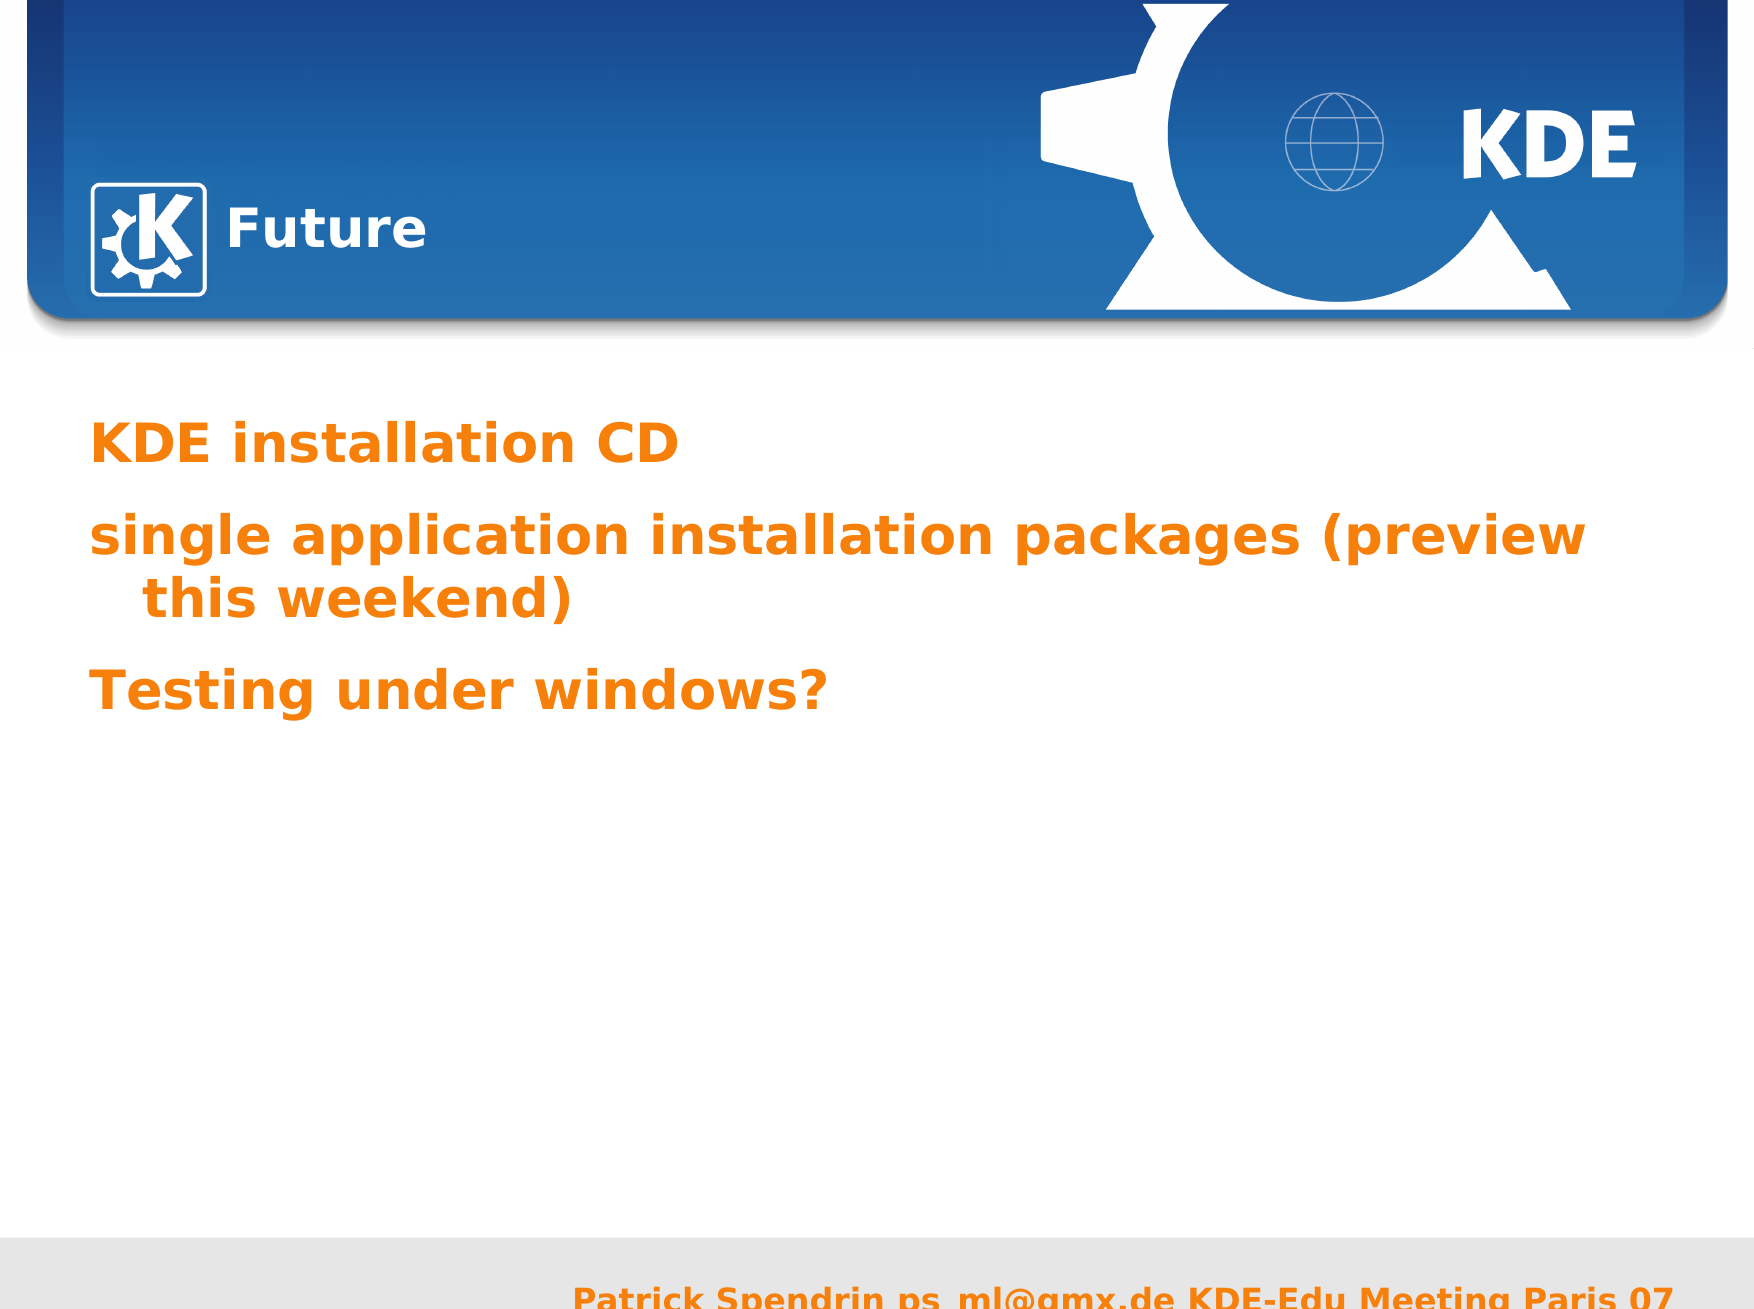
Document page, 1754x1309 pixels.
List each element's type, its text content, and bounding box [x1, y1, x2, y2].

picture [0, 0, 1754, 349]
title Future [225, 194, 1126, 264]
list KDE installation CD single application installation packages (preview this weekend) Testing under windows? [71, 411, 1651, 1148]
